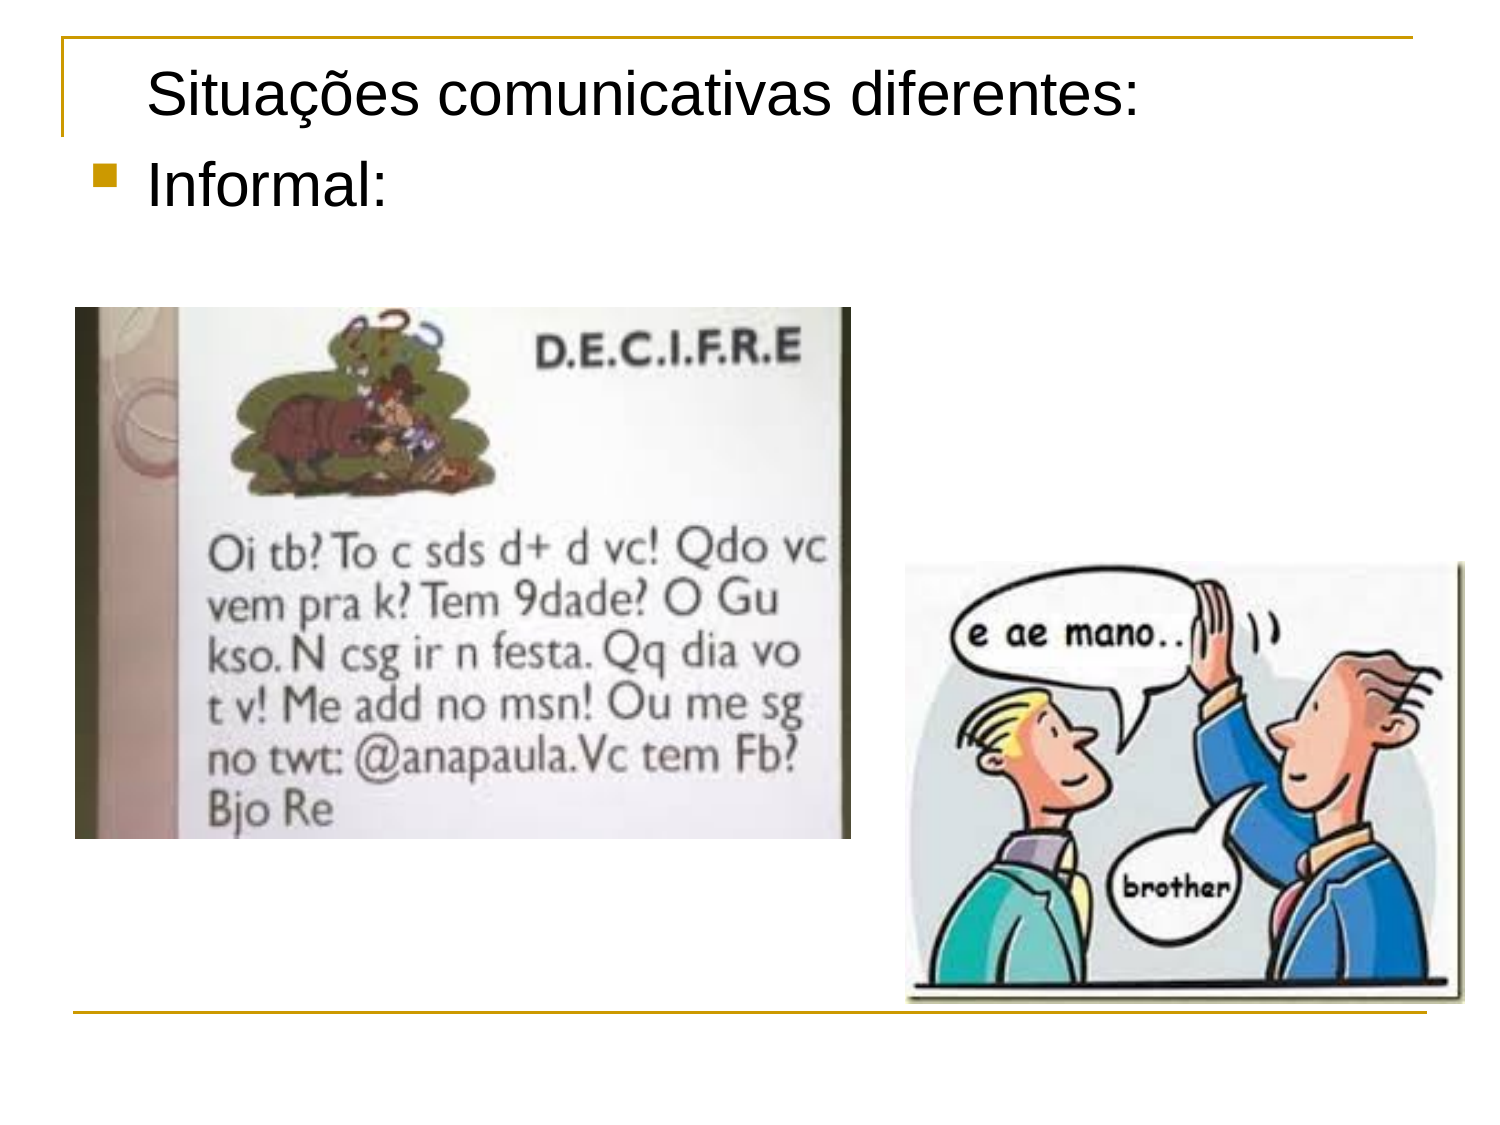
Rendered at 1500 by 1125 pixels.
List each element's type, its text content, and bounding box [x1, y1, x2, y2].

list Situações comunicativas diferentes: Informal: [75, 45, 1426, 1006]
picture [75, 307, 851, 839]
picture [905, 561, 1465, 1004]
